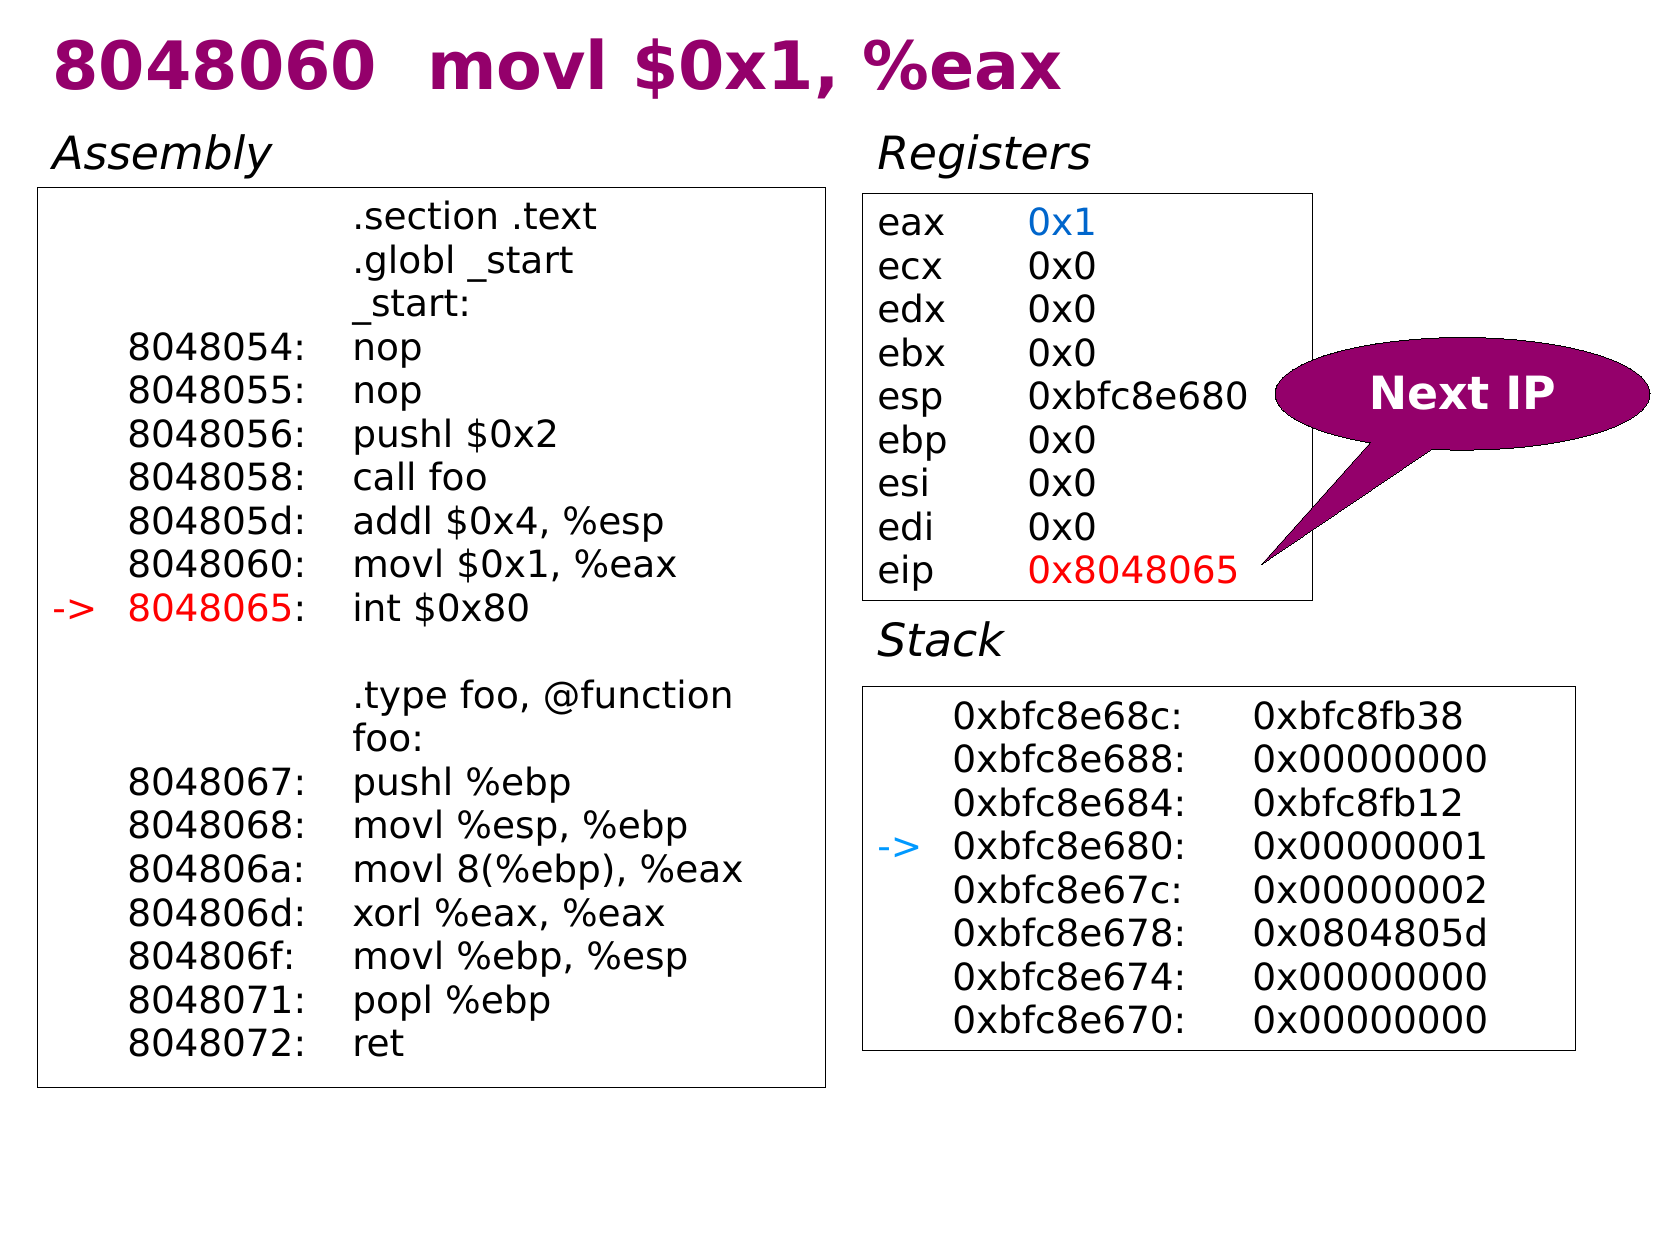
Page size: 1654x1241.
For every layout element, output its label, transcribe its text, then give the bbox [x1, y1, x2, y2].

text_box eax 0x1 ecx 0x0 edx 0x0 ebx 0x0 esp 0xbfc8e680 ebp 0x0 esi 0x0 edi 0x0 eip 0x8048065 [862, 193, 1313, 601]
text_box Next IP [1261, 337, 1651, 565]
text_box 0xbfc8e68c: 0xbfc8fb38 0xbfc8e688: 0x00000000 0xbfc8e684: 0xbfc8fb12 -> 0xbfc8e680: 0x00000001 0xbfc8e67c: 0x00000002 0xbfc8e678: 0x0804805d 0xbfc8e674: 0x00000000 0xbfc8e670: 0x00000000 [862, 686, 1576, 1051]
text_box 8048060 movl $0x1, %eax [37, 19, 1276, 113]
text_box Registers [862, 119, 1126, 188]
text_box Assembly [37, 119, 301, 188]
text_box Stack [862, 606, 1051, 676]
text_box .section .text .globl _start _start: 8048054: nop 8048055: nop 8048056: pushl $0x2 8048058: call foo 804805d: addl $0x4, %esp 8048060: movl $0x1, %eax -> 8048065: int $0x80 .type foo, @function foo: 8048067: pushl %ebp 8048068: movl %esp, %ebp 804806a: movl 8(%ebp), %eax 804806d: xorl %eax, %eax 804806f: movl %ebp, %esp 8048071: popl %ebp 8048072: ret [37, 187, 826, 1088]
